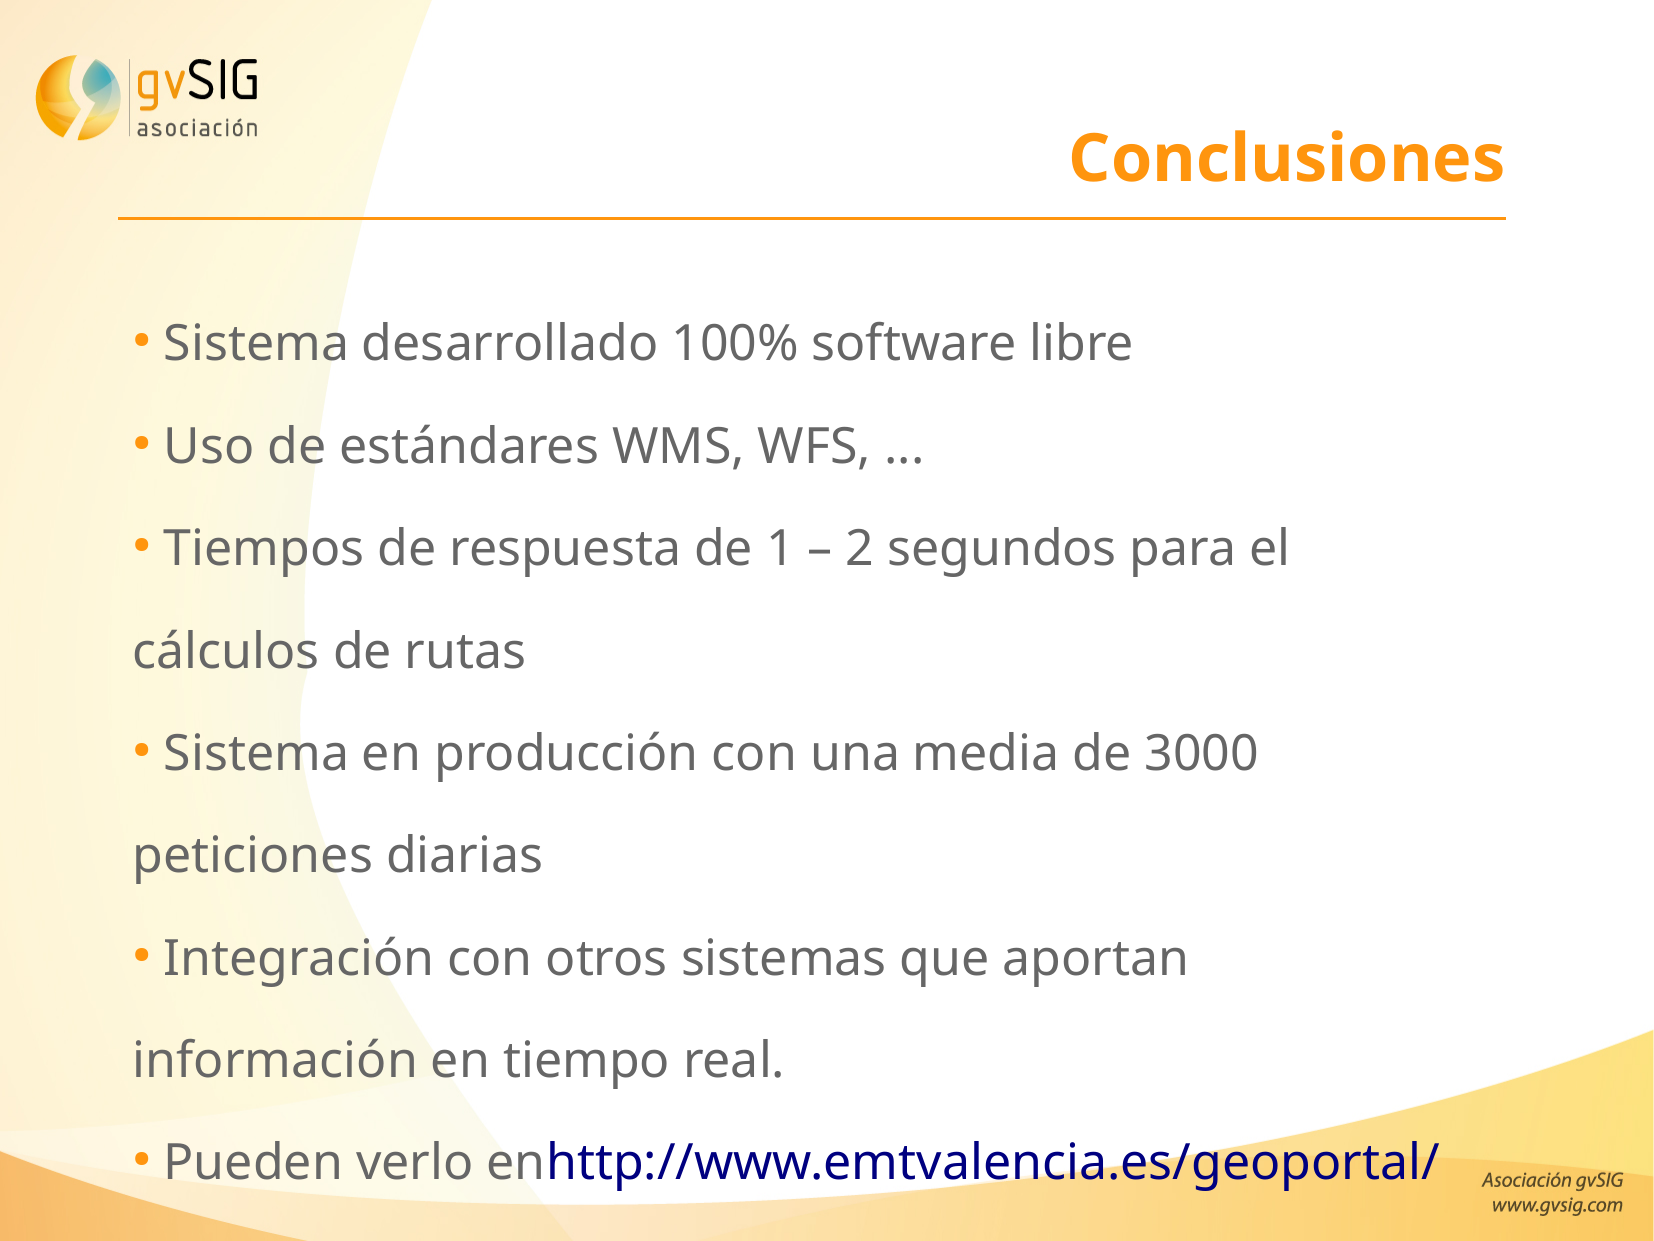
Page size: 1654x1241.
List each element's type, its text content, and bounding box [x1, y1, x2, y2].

title Conclusiones [118, 106, 1506, 205]
picture [0, 0, 1654, 1241]
text_box Sistema desarrollado 100% software libre Uso de estándares WMS, WFS, ... Tiempos de respuesta de 1 – 2 segundos para el cálculos de rutas Sistema en producción con una media de 3000 peticiones diarias Integración con otros sistemas que aportan información en tiempo real. Pueden verlo enhttp://www.emtvalencia.es/geoportal/ [118, 265, 1477, 1191]
